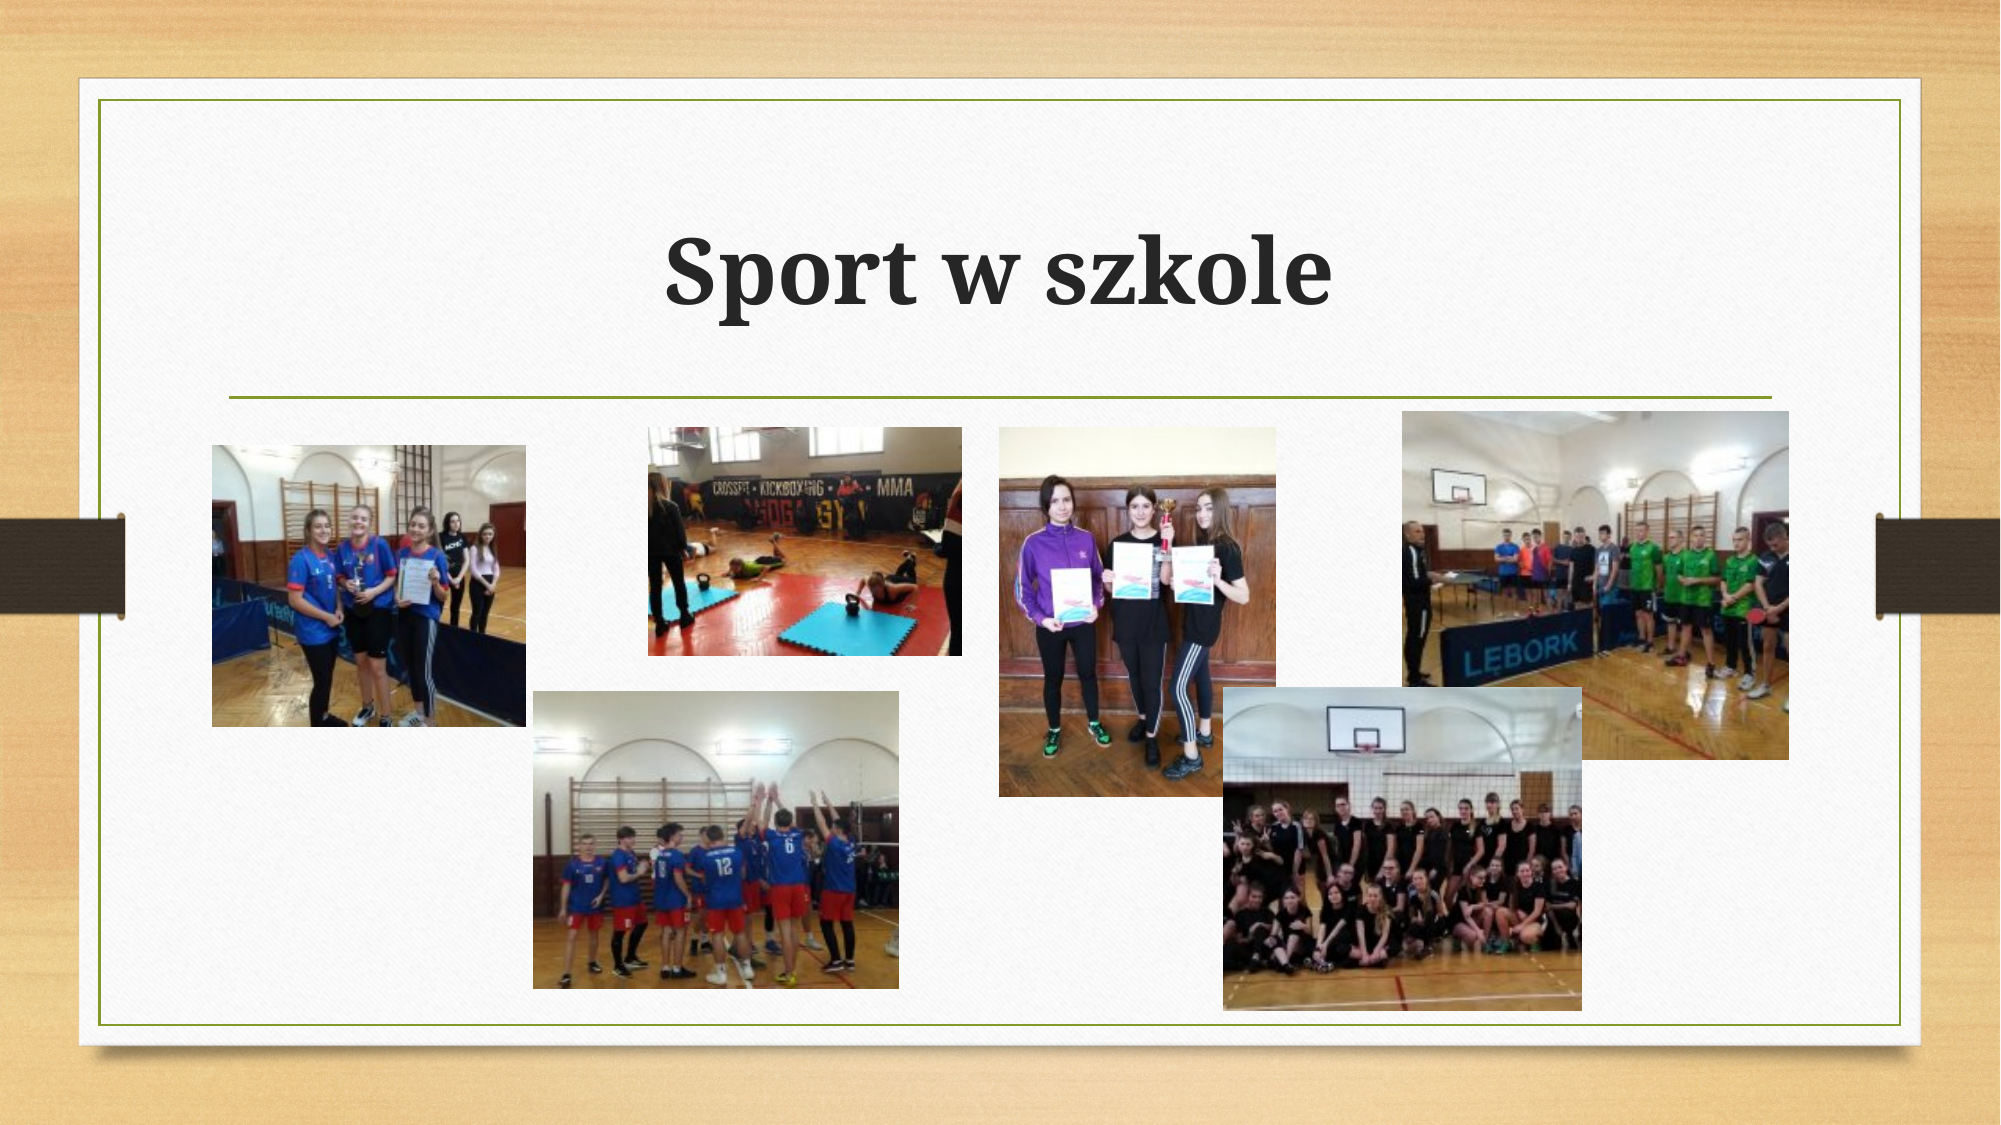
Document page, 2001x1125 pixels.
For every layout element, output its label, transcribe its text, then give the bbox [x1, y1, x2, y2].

title Sport w szkole [212, 161, 1788, 376]
picture [533, 691, 899, 989]
picture [648, 427, 962, 656]
picture [999, 411, 1789, 1011]
picture [212, 445, 526, 727]
